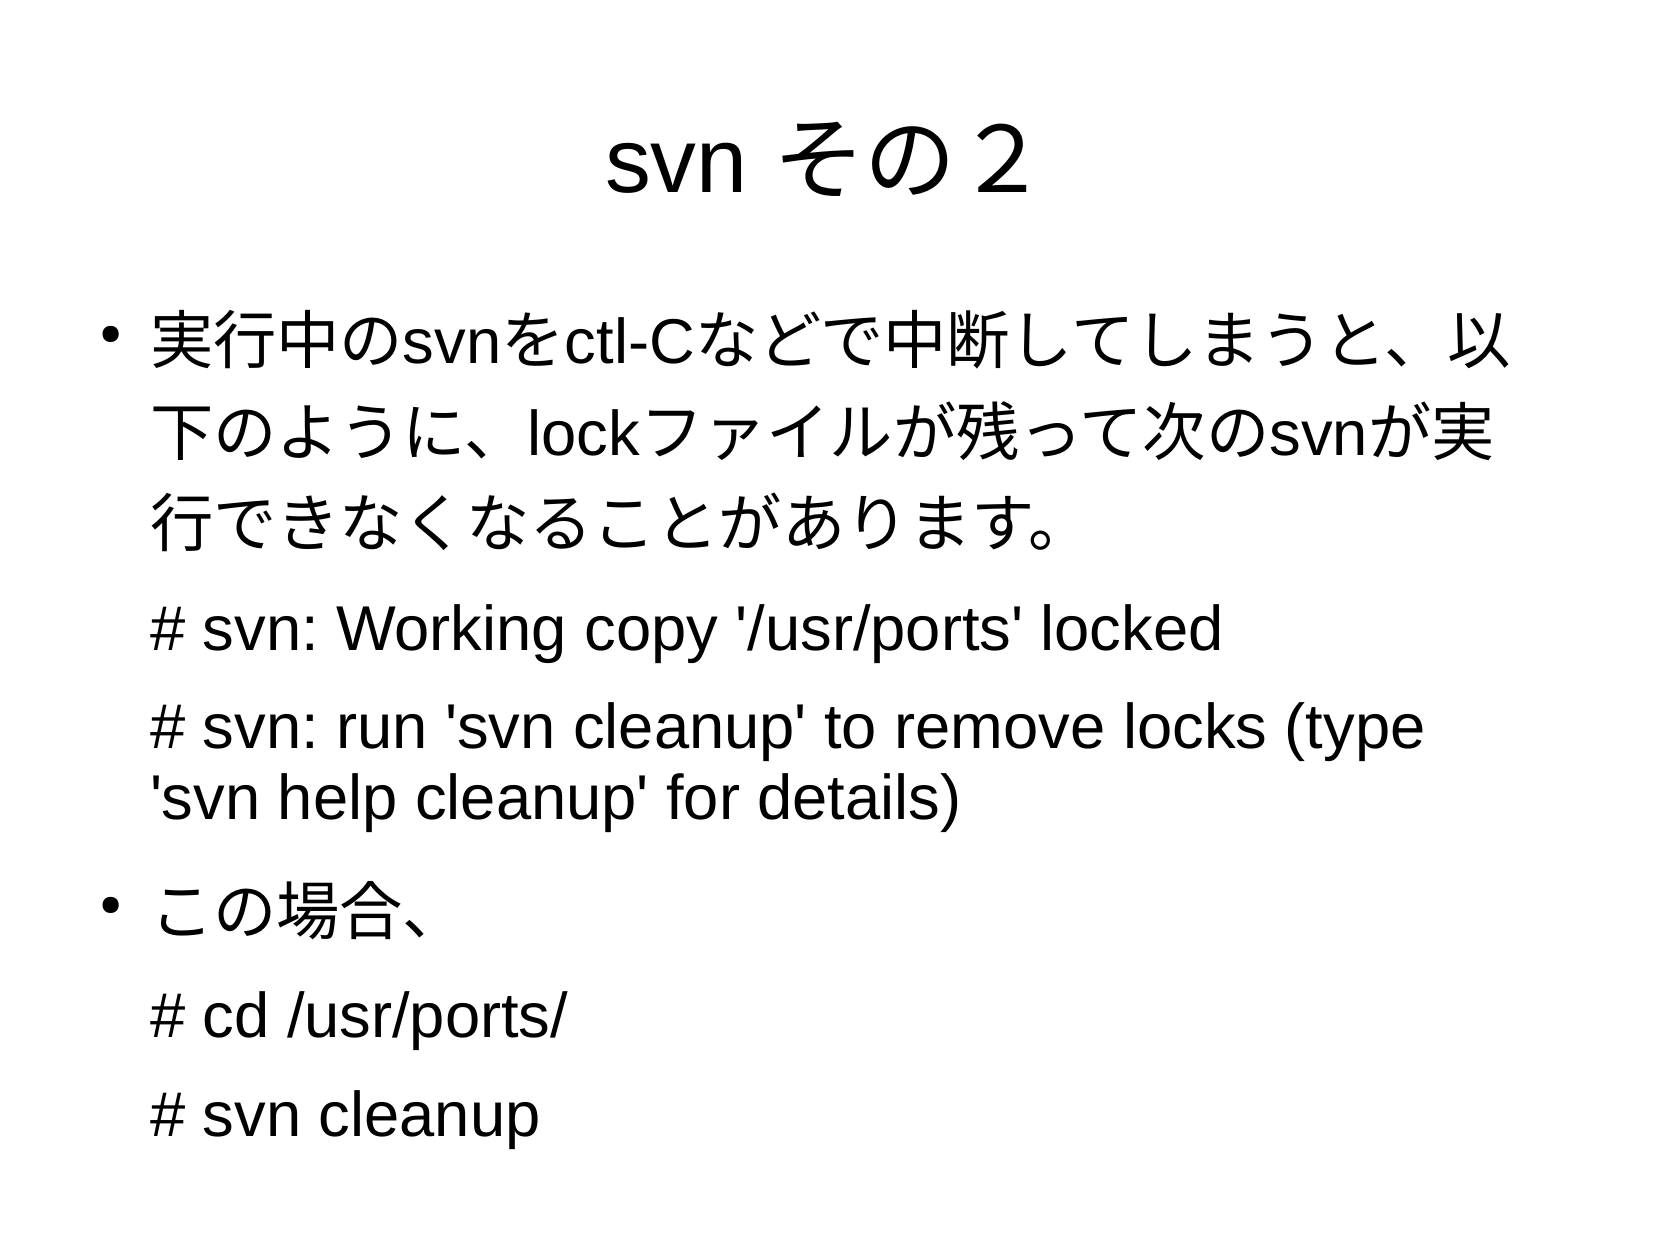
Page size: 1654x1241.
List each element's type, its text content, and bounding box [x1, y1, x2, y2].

title svn その２ [82, 49, 1571, 257]
list 実行中のsvnをctl-Cなどで中断してしまうと、以下のように、lockファイルが残って次のsvnが実行できなくなることがあります。 # svn: Working copy '/usr/ports' locked # svn: run 'svn cleanup' to remove locks (type 'svn help cleanup' for details) この場合、 # cd /usr/ports/ # svn cleanup [82, 290, 1538, 1158]
